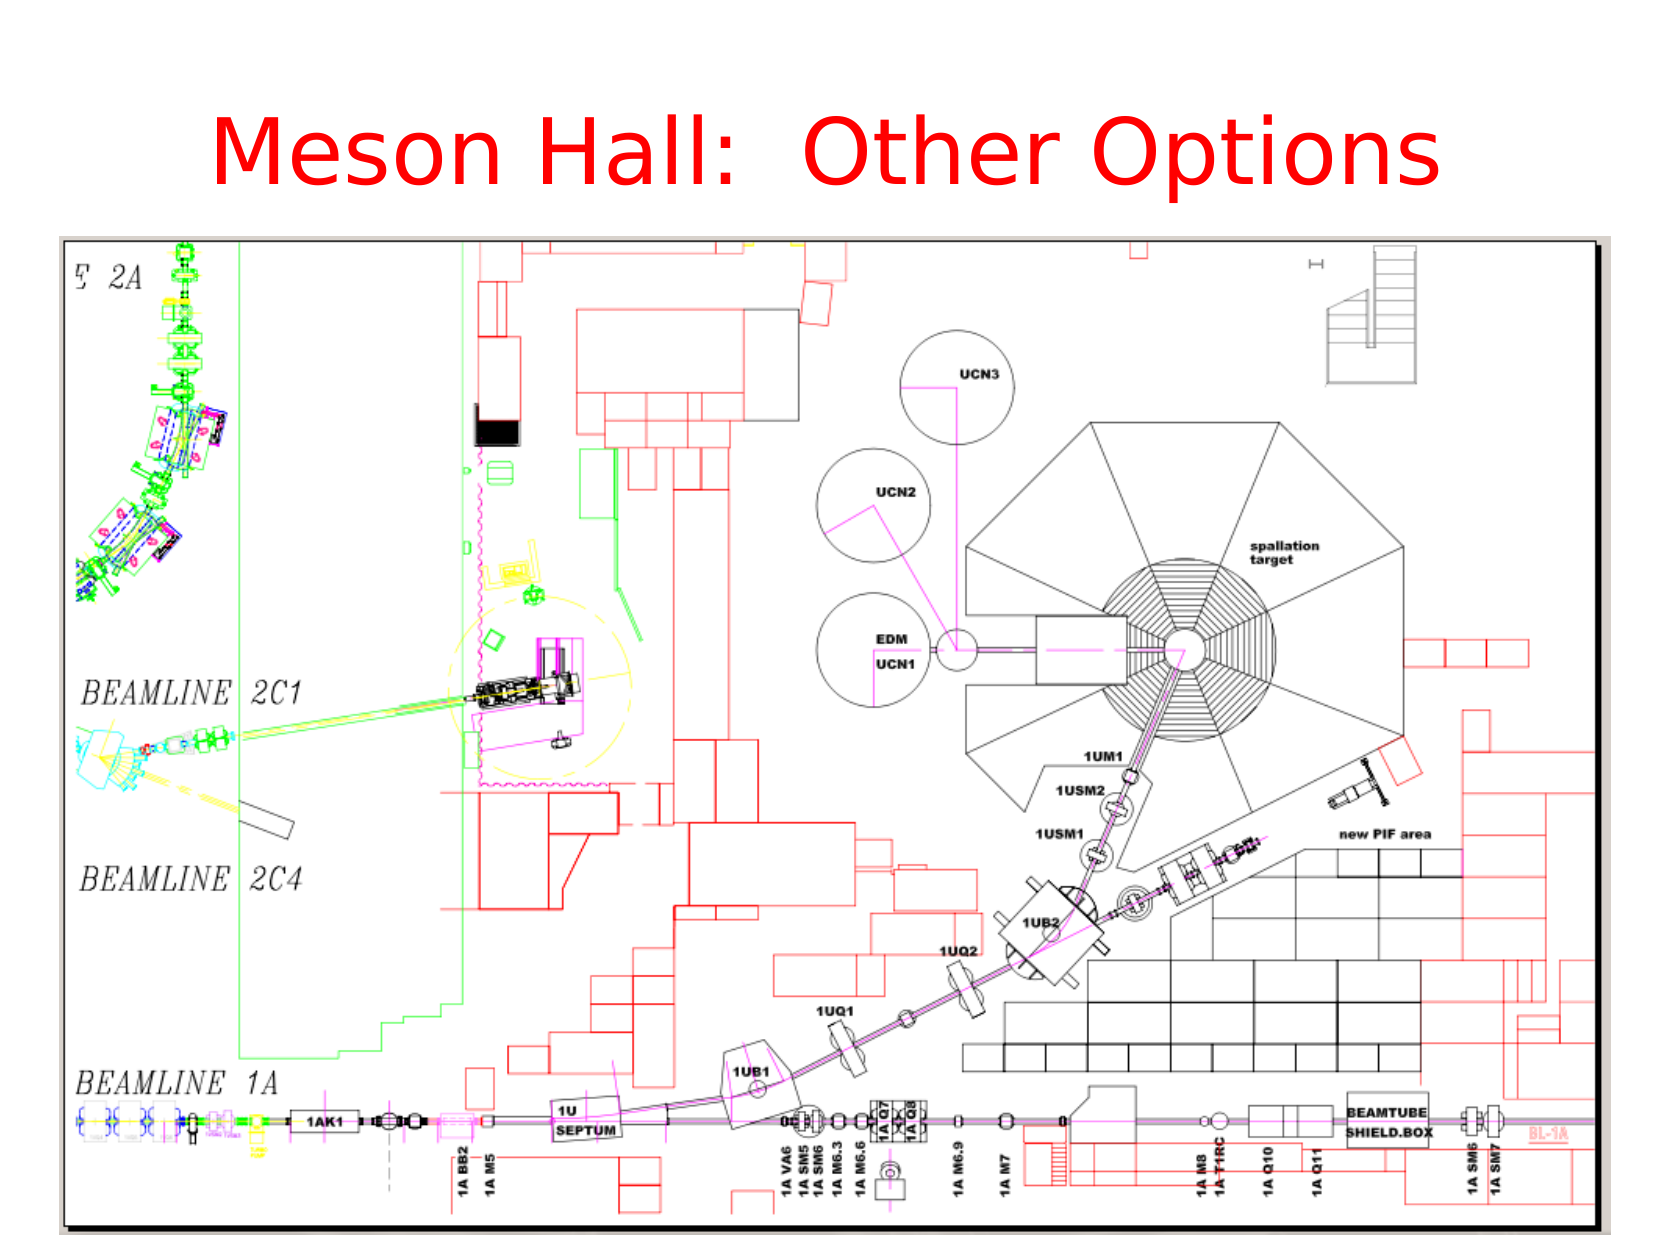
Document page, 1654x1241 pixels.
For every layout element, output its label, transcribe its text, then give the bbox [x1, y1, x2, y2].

title Meson Hall: Other Options [82, 56, 1571, 236]
picture [59, 236, 1611, 1235]
